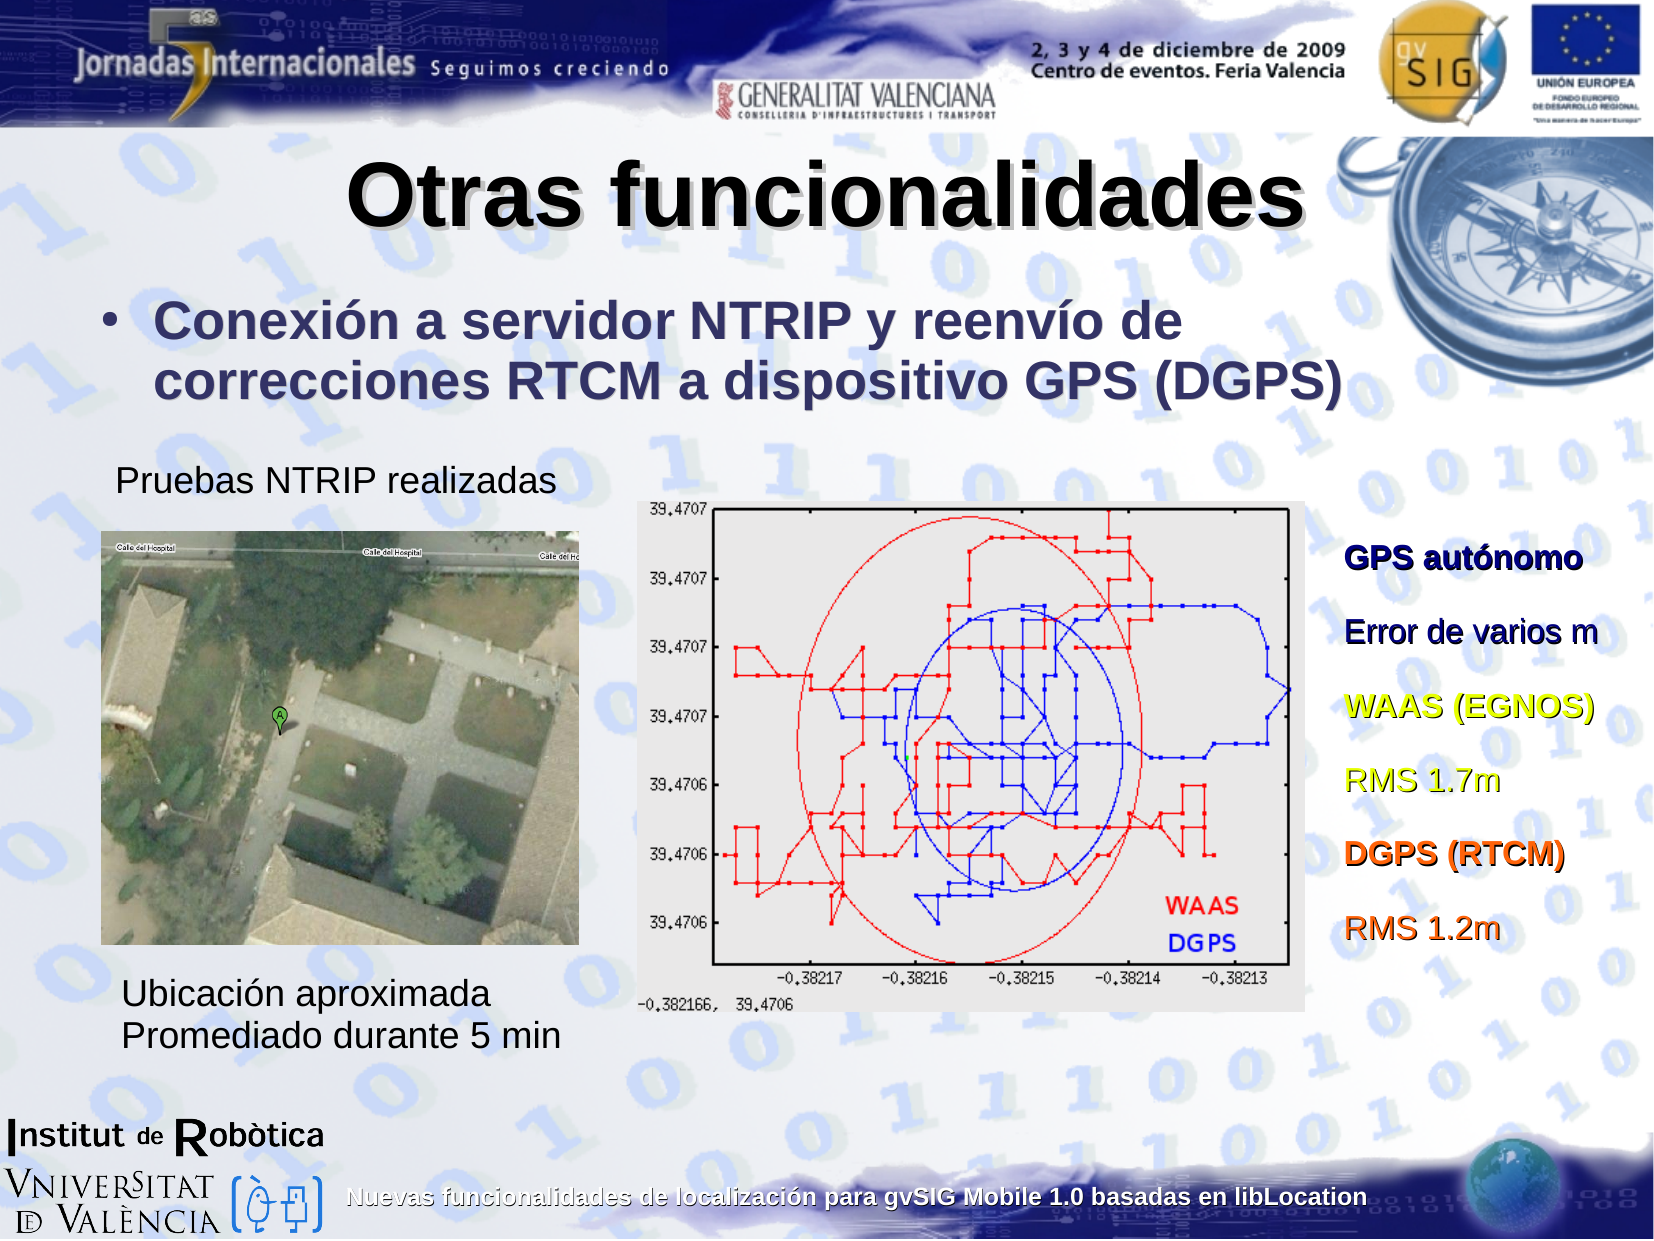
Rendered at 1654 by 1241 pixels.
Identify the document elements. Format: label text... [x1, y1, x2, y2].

text_box GPS autónomo Error de varios m WAAS (EGNOS) RMS 1.7m DGPS (RTCM) RMS 1.2m [1328, 531, 1625, 1063]
text_box Pruebas NTRIP realizadas [100, 452, 574, 509]
text_box Ubicación aproximada Promediado durante 5 min [106, 964, 577, 1064]
list Conexión a servidor NTRIP y reenvío de correcciones RTCM a dispositivo GPS (DGPS) [82, 290, 1571, 1109]
title Otras funcionalidades [82, 90, 1571, 290]
picture [0, 0, 1654, 1239]
